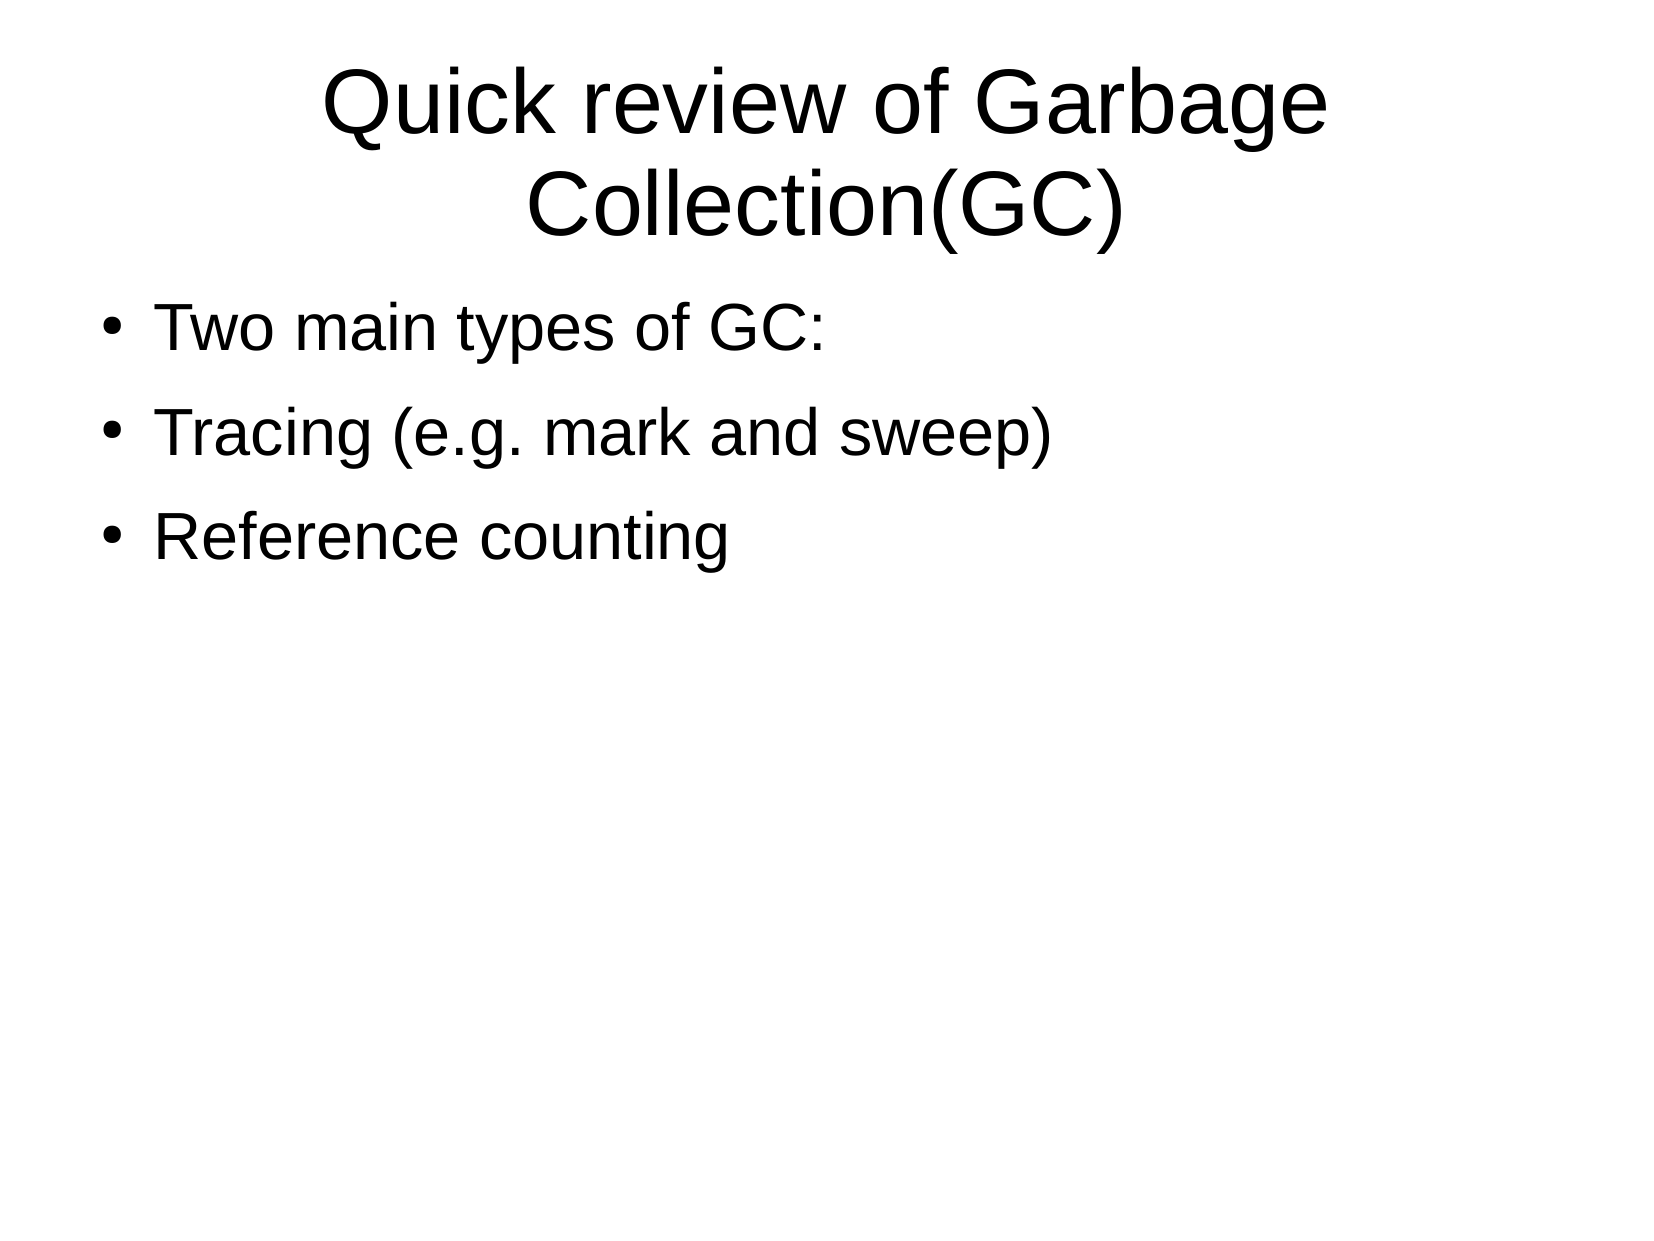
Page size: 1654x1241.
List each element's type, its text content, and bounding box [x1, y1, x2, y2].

title Quick review of Garbage Collection(GC) [82, 49, 1571, 257]
list Two main types of GC: Tracing (e.g. mark and sweep) Reference counting [82, 290, 1571, 1010]
